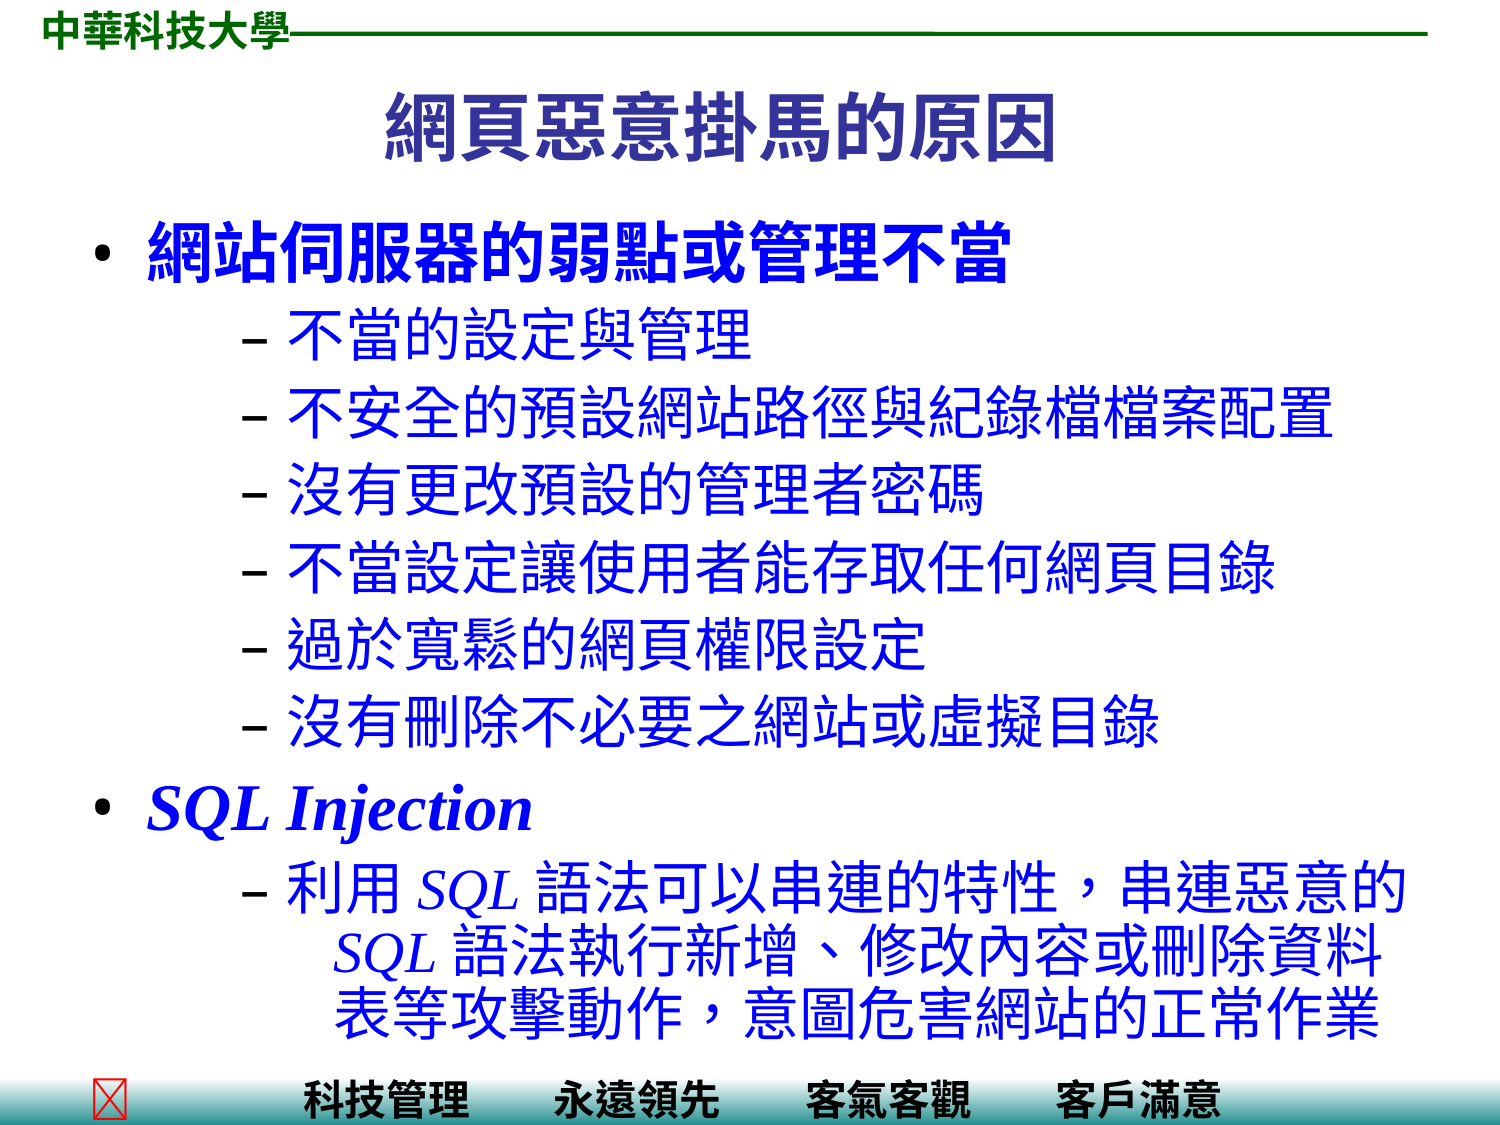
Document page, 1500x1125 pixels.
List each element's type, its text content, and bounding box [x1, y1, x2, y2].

list 網站伺服器的弱點或管理不當 不當的設定與管理 不安全的預設網站路徑與紀錄檔檔案配置 沒有更改預設的管理者密碼 不當設定讓使用者能存取任何網頁目錄 過於寬鬆的網頁權限設定 沒有刪除不必要之網站或虛擬目錄 SQL Injection 利用SQL語法可以串連的特性，串連惡意的SQL語法執行新增、修改內容或刪除資料表等攻擊動作，意圖危害網站的正常作業 [75, 212, 1450, 1063]
title 網頁惡意掛馬的原因 [162, 50, 1280, 201]
